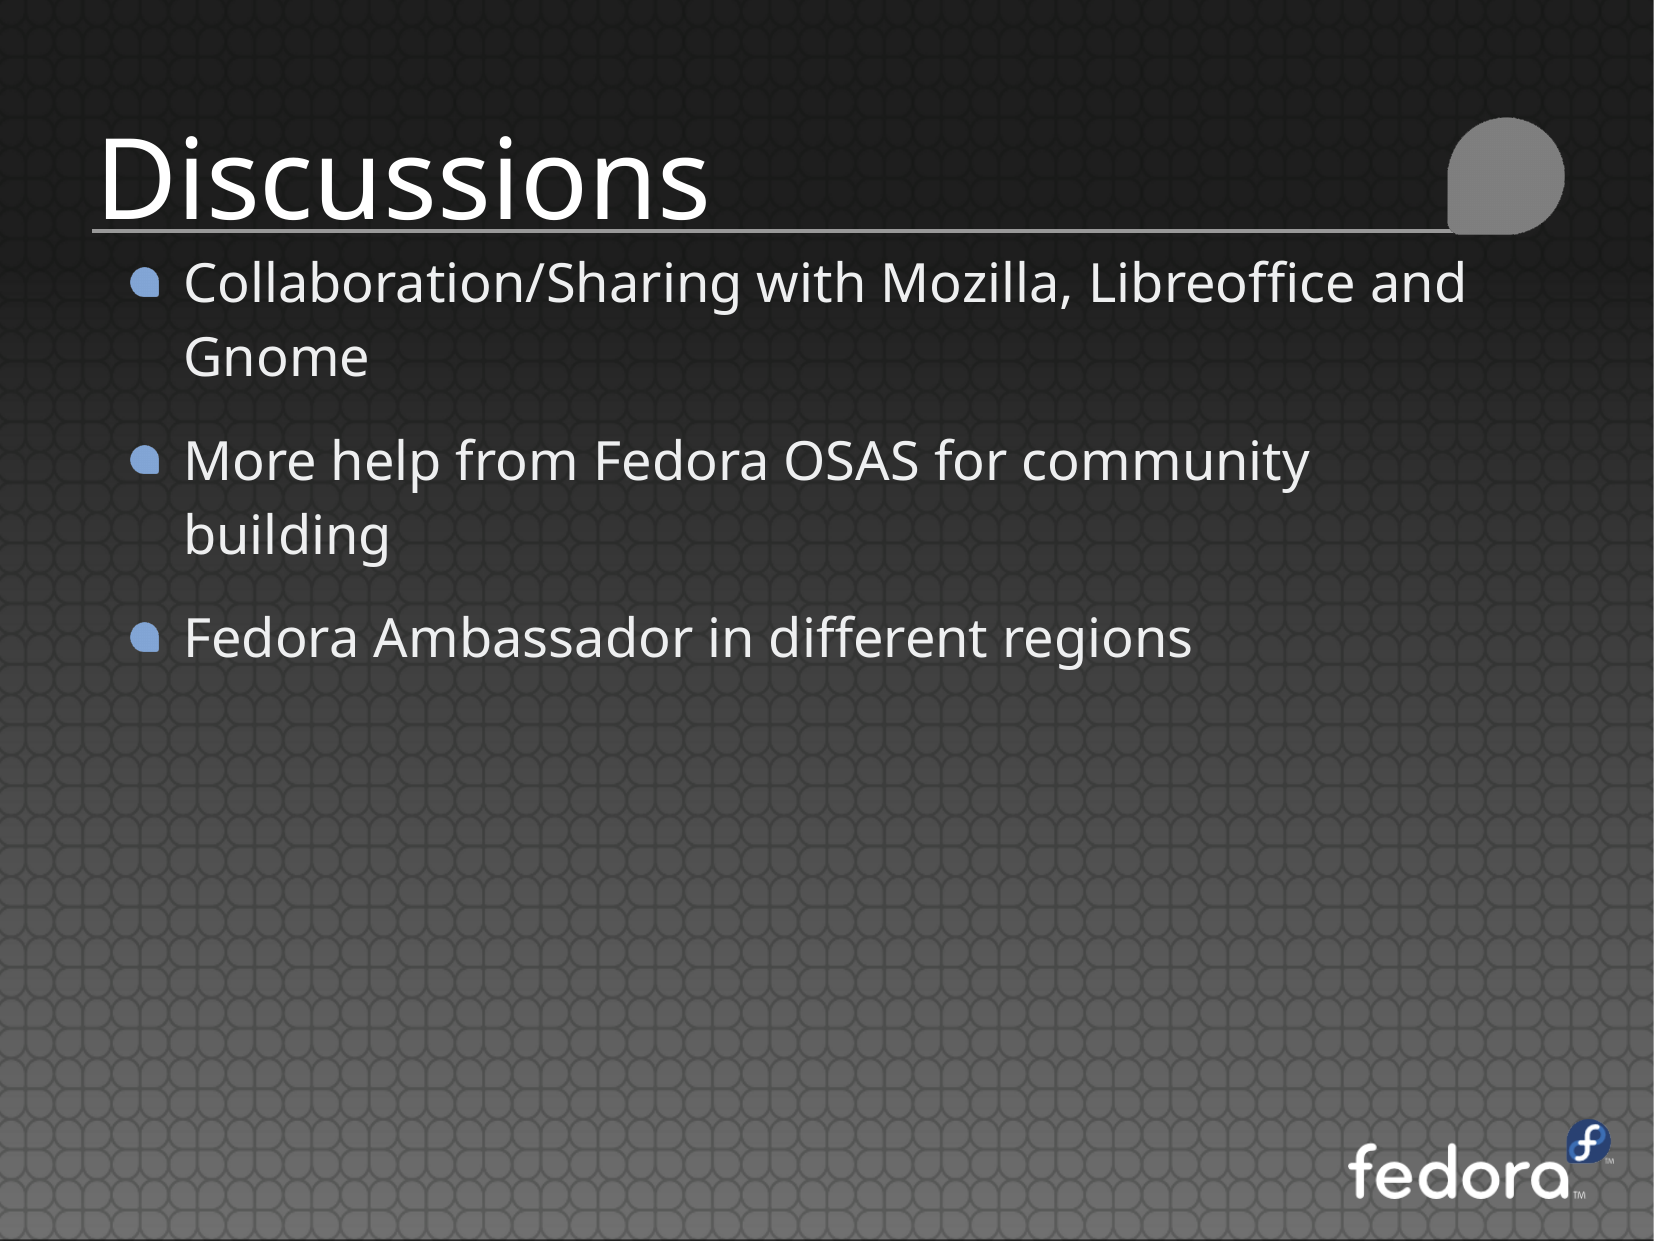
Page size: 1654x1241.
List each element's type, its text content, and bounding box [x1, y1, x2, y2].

title Discussions [94, 100, 1426, 251]
picture [0, 0, 1654, 1241]
list Collaboration/Sharing with Mozilla, Libreoffice and Gnome More help from Fedora OSAS for community building Fedora Ambassador in different regions [112, 244, 1501, 1194]
